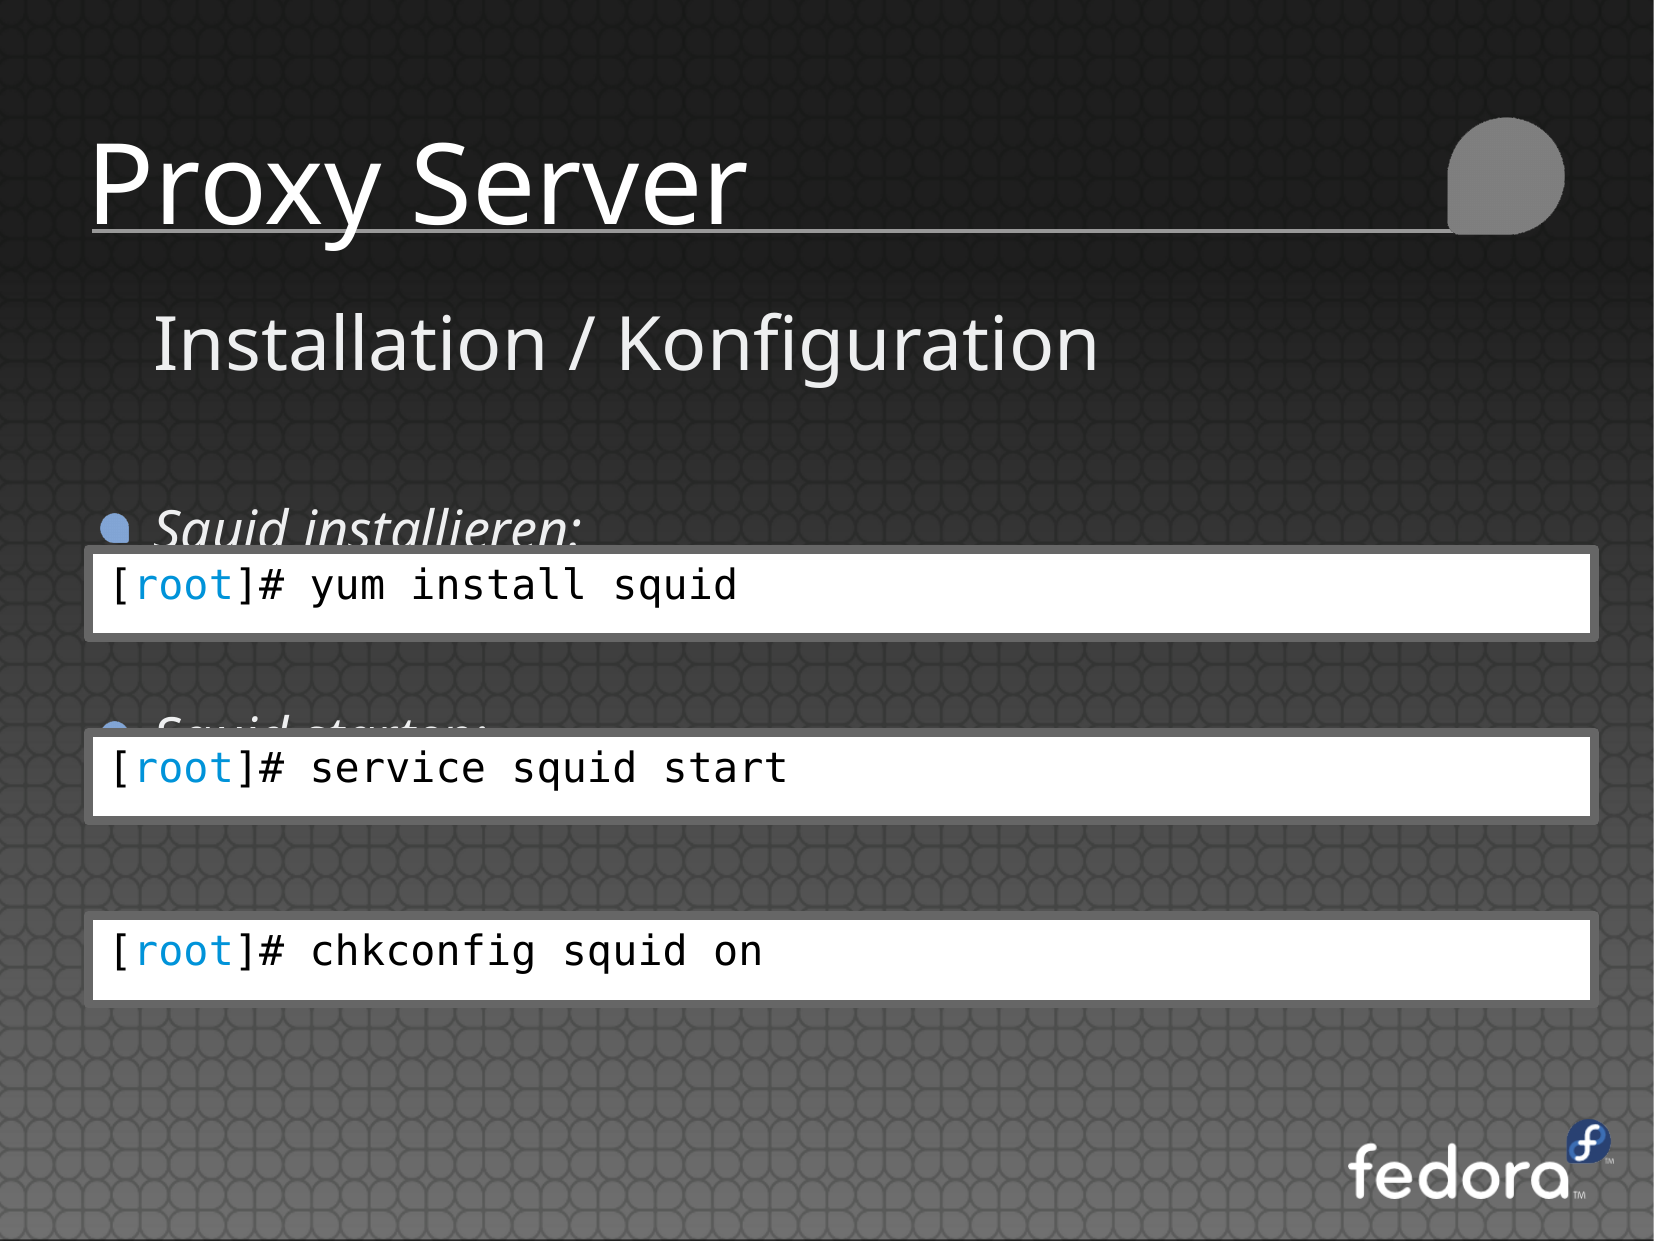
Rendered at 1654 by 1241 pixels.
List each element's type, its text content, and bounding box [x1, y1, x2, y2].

text_box [root]# service squid start [88, 732, 1595, 821]
title Proxy Server [86, 112, 1576, 249]
text_box [root]# chkconfig squid on [88, 915, 1595, 1004]
picture [0, 0, 1654, 1241]
list Installation / Konfiguration Squid installieren: Squid starten: Squid beim Booten starten: [82, 290, 1571, 1241]
text_box [root]# yum install squid [88, 549, 1595, 638]
